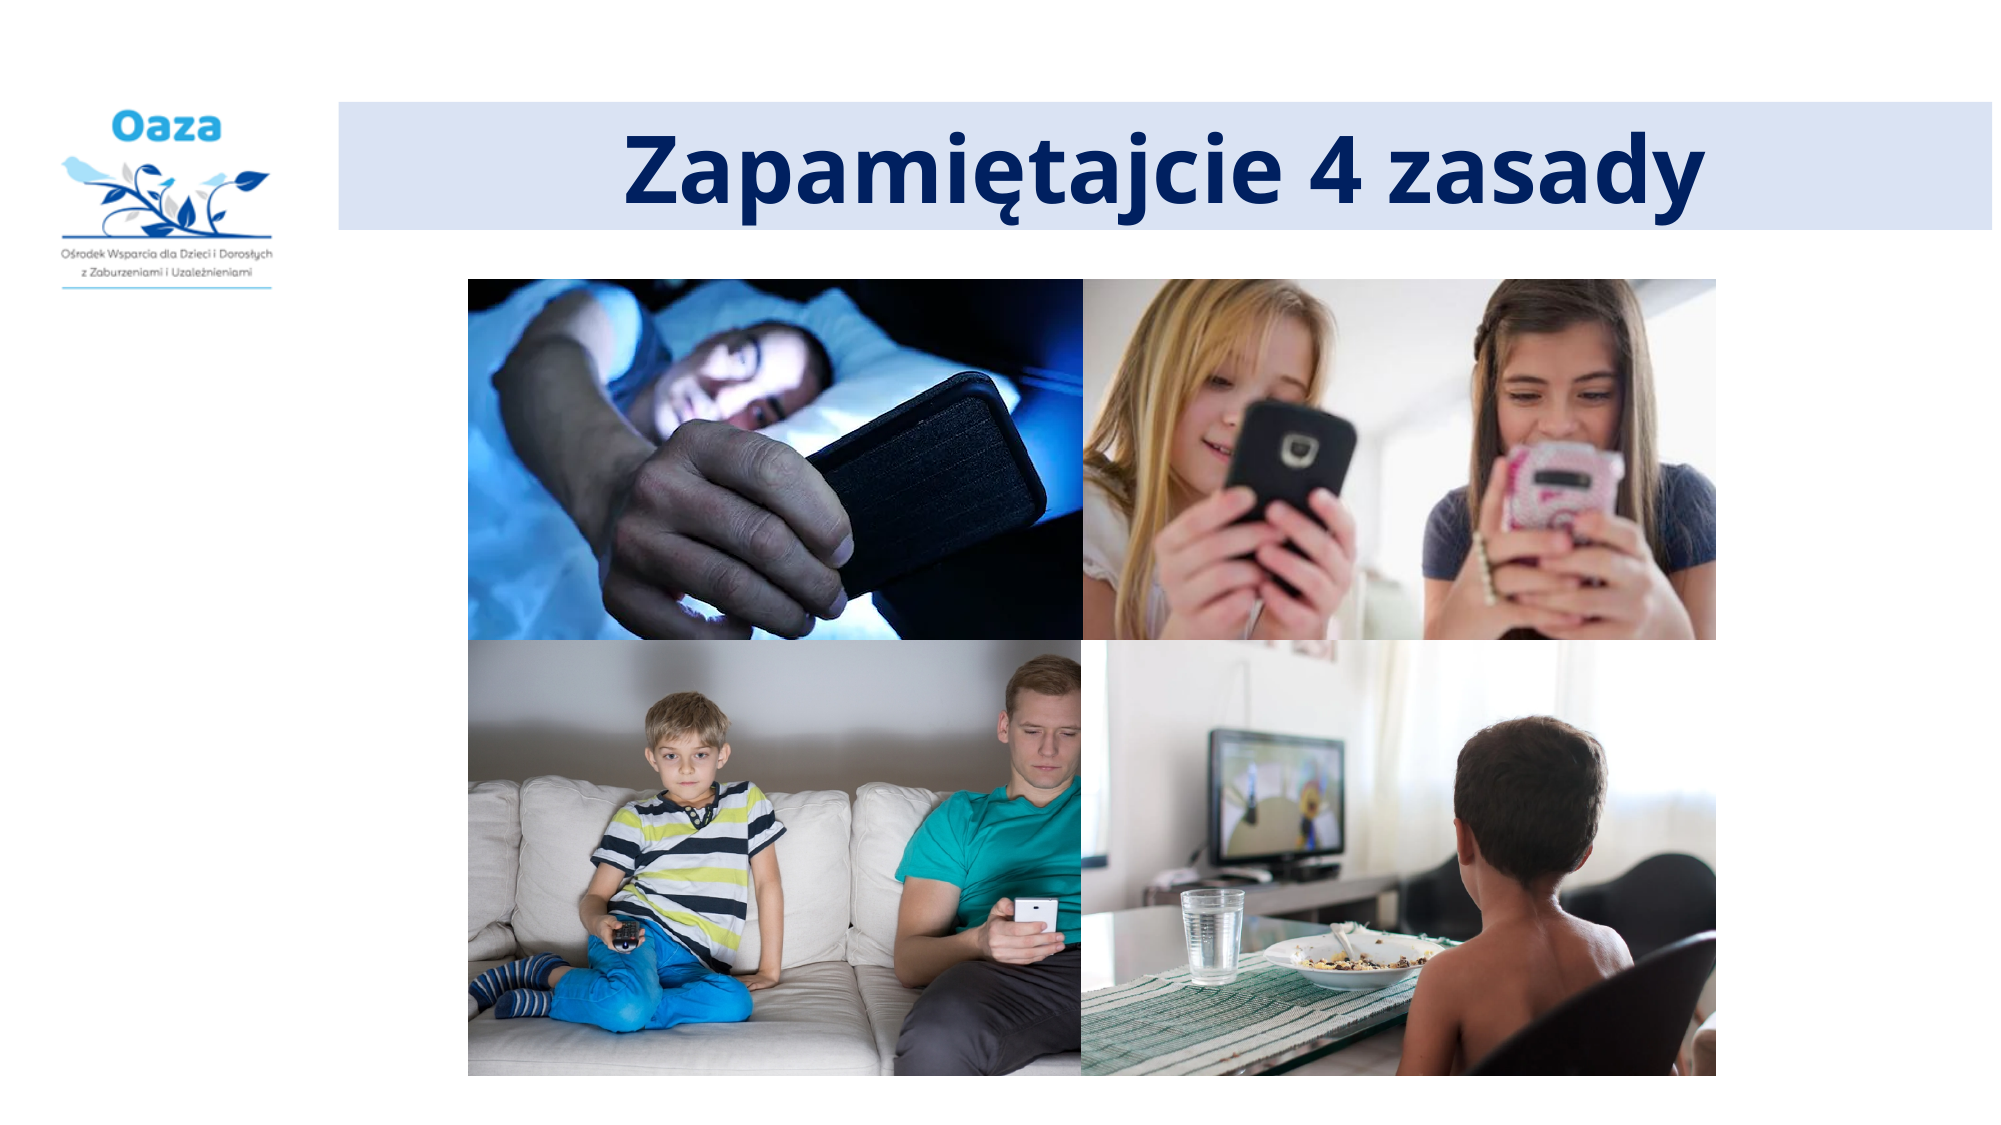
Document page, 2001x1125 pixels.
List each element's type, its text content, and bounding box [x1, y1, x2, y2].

text_box Zapamiętajcie 4 zasady [338, 101, 1993, 230]
picture [60, 78, 274, 291]
picture [468, 279, 1716, 1076]
